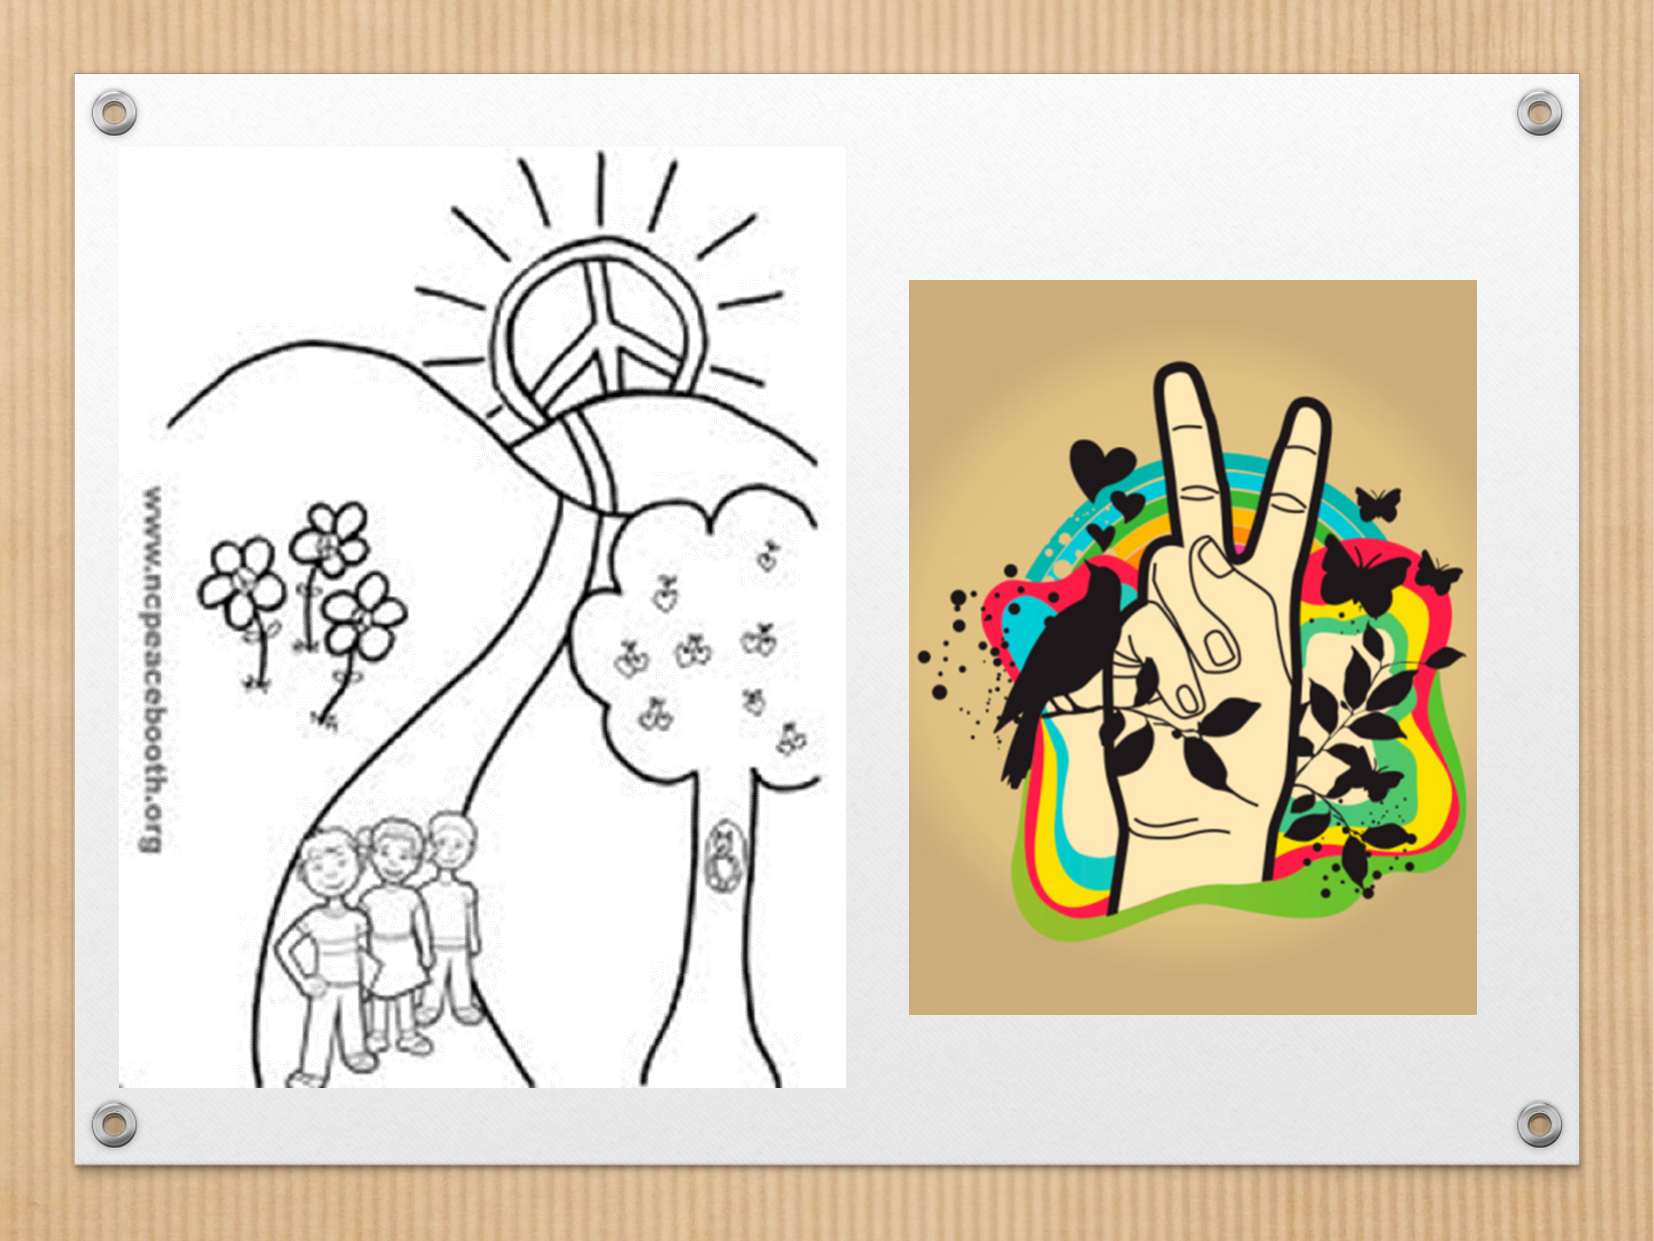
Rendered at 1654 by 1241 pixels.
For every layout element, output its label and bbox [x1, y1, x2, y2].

picture [119, 147, 846, 1088]
picture [909, 280, 1477, 1015]
